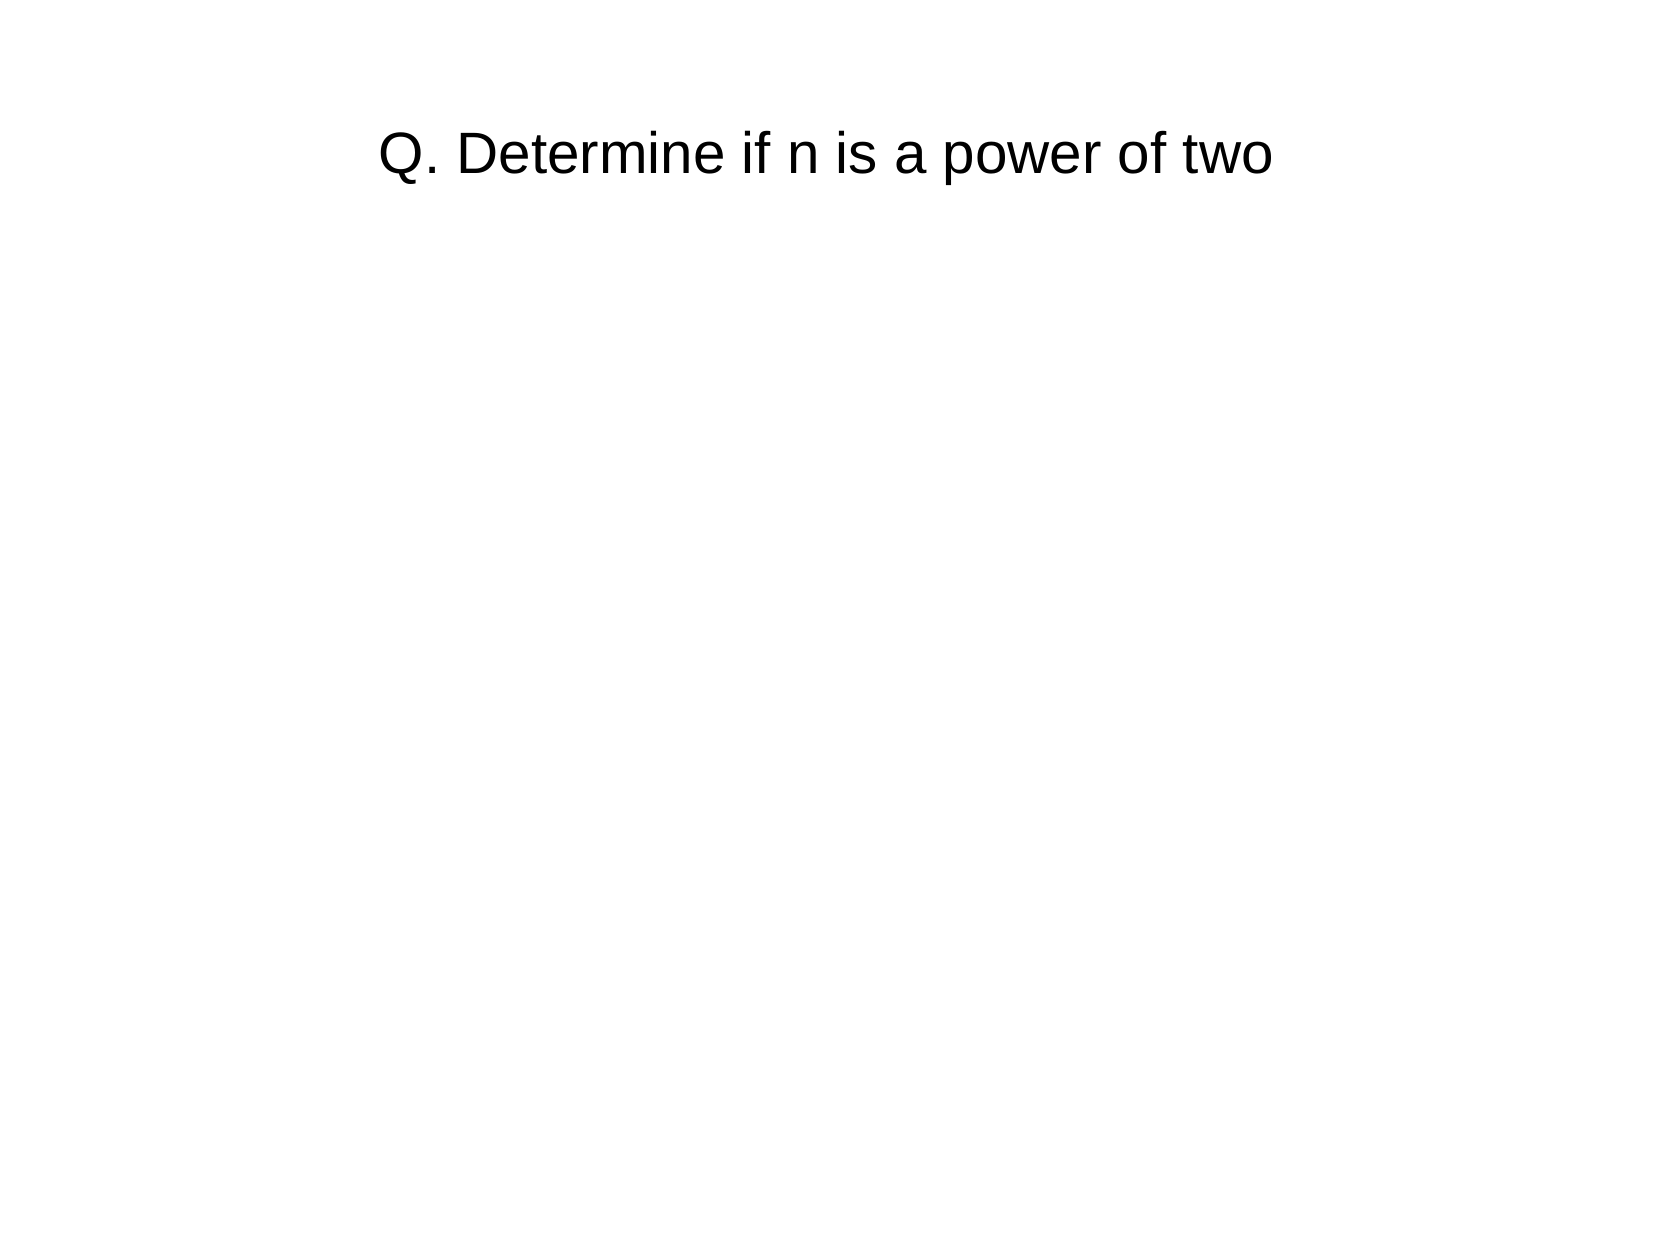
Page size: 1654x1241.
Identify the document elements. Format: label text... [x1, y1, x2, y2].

title Q. Determine if n is a power of two [82, 49, 1571, 257]
